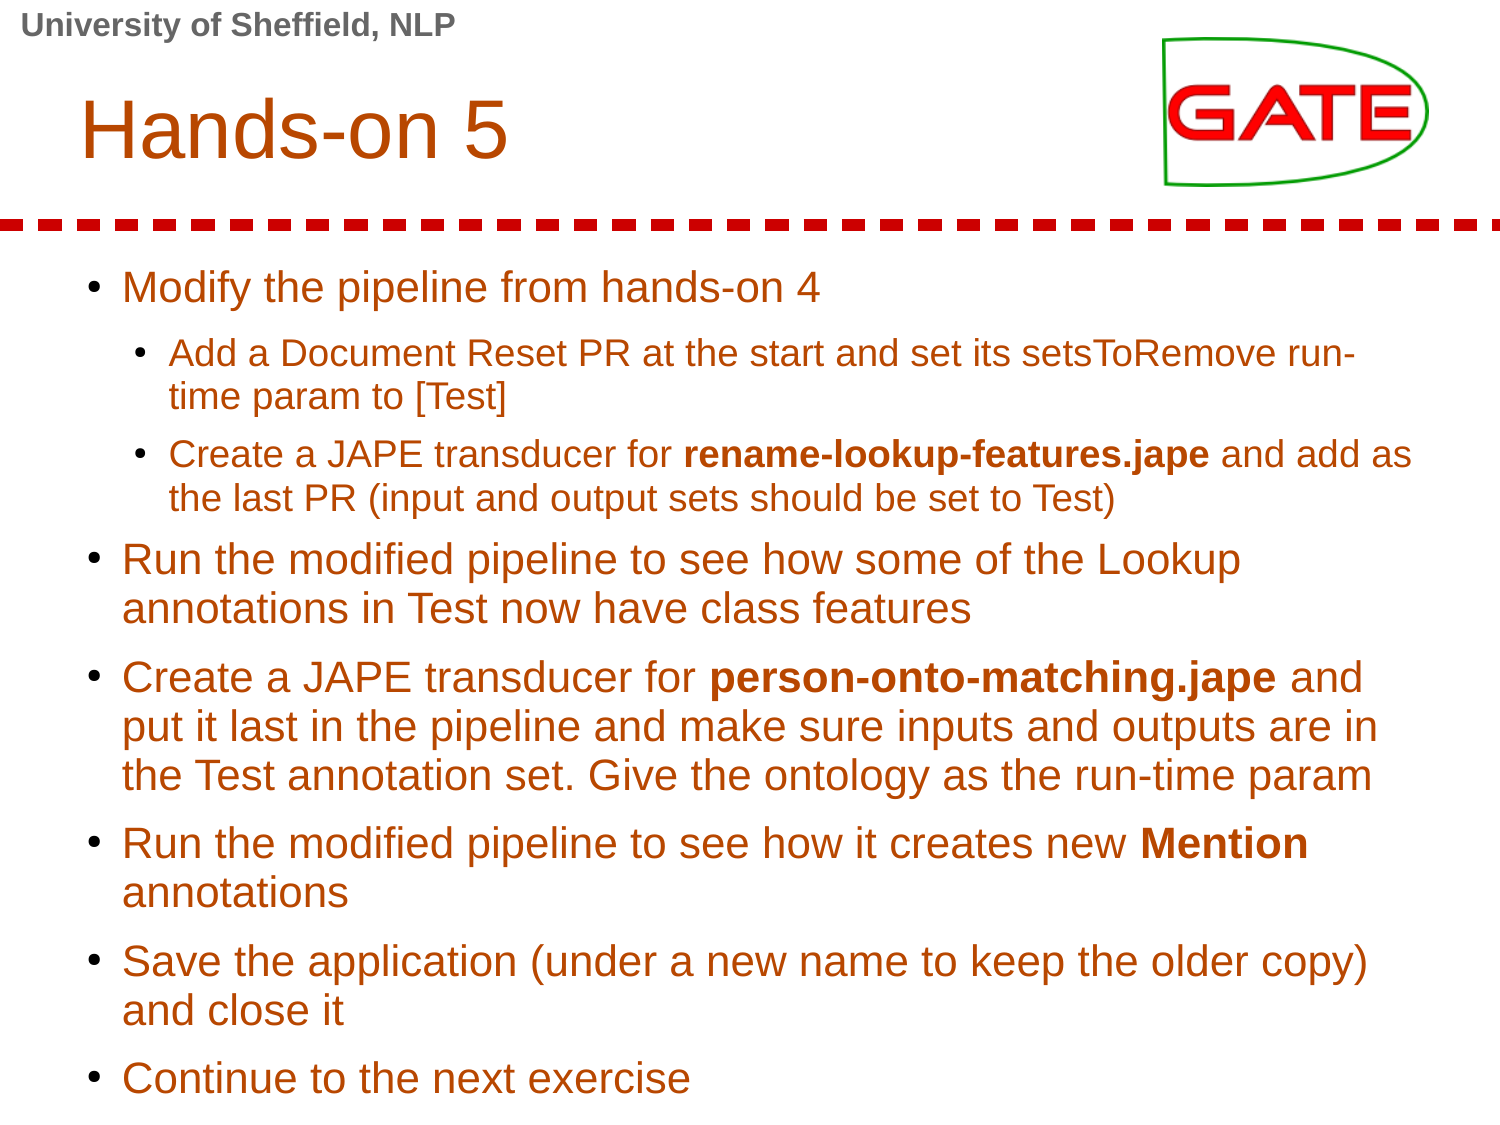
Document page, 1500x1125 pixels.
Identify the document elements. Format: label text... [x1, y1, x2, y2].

list Modify the pipeline from hands-on 4 Add a Document Reset PR at the start and set its setsToRemove run-time param to [Test] Create a JAPE transducer for rename-lookup-features.jape and add as the last PR (input and output sets should be set to Test) Run the modified pipeline to see how some of the Lookup annotations in Test now have class features Create a JAPE transducer for person-onto-matching.jape and put it last in the pipeline and make sure inputs and outputs are in the Test annotation set. Give the ontology as the run-time param Run the modified pipeline to see how it creates new Mention annotations Save the application (under a new name to keep the older copy) and close it Continue to the next exercise [75, 263, 1425, 1106]
picture [1162, 37, 1429, 187]
title Hands-on 5 [79, 62, 1149, 197]
